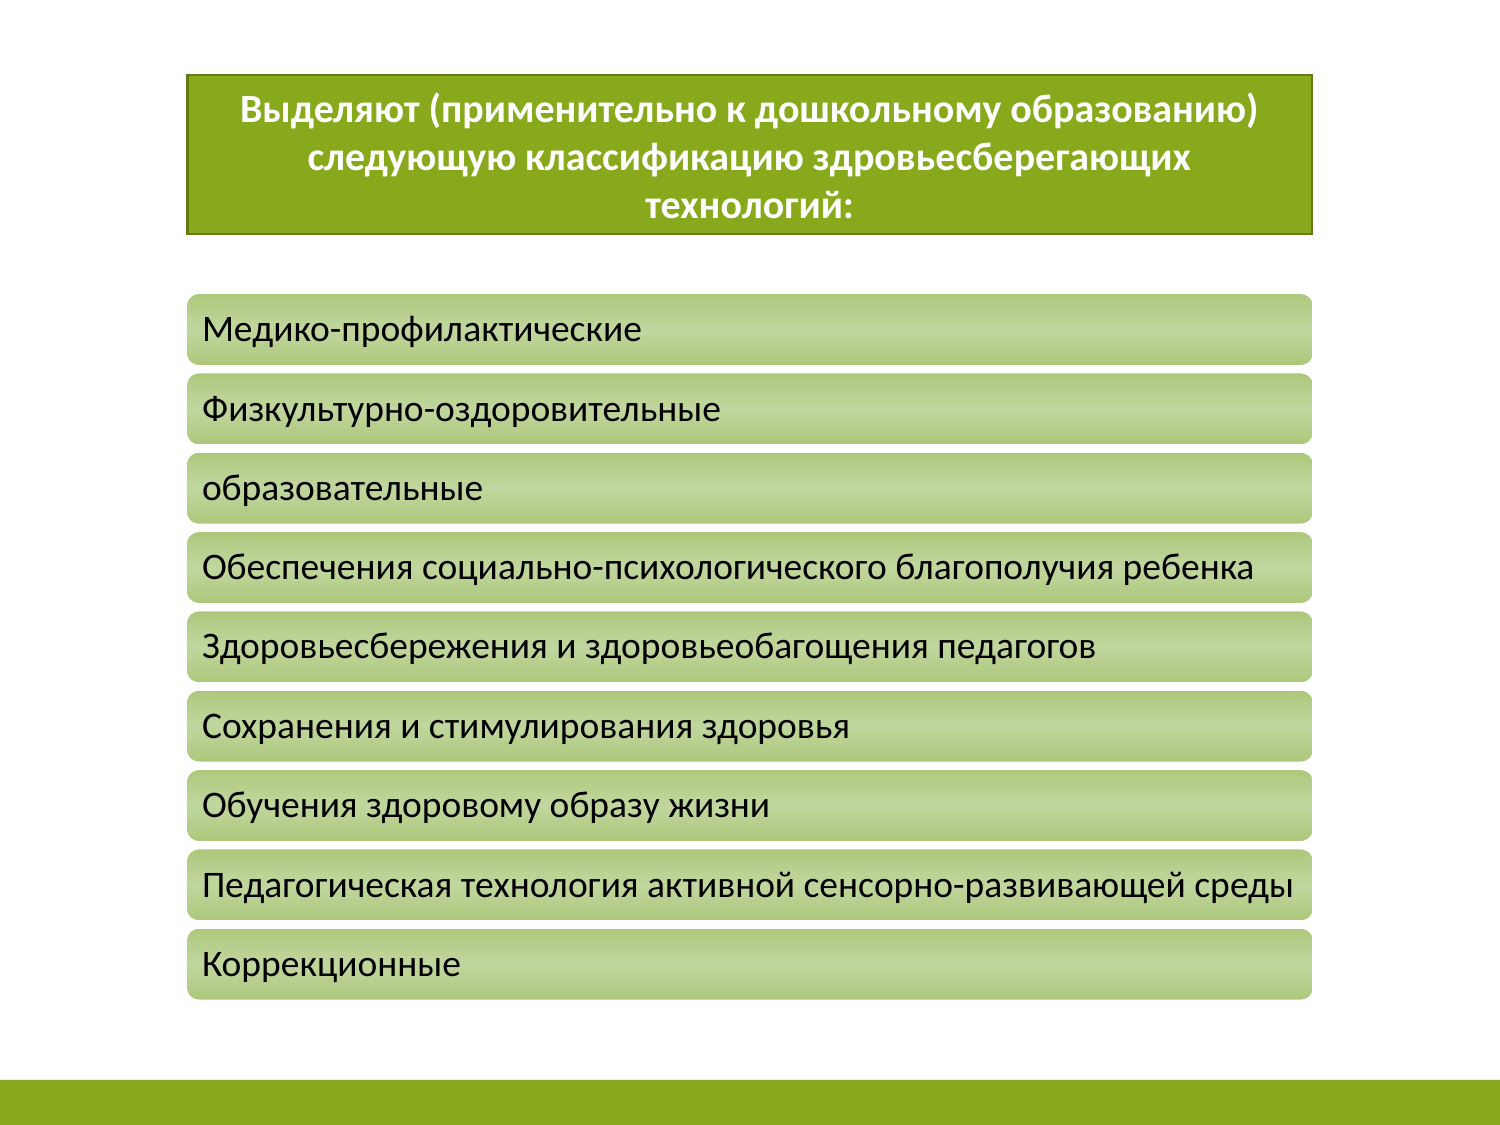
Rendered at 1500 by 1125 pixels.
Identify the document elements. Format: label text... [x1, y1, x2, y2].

text_box Педагогическая технология активной сенсорно-развивающей среды [187, 849, 1313, 921]
text_box Здоровьесбережения и здоровьеобагощения педагогов [187, 611, 1313, 683]
text_box образовательные [187, 452, 1313, 524]
text_box Обучения здоровому образу жизни [187, 770, 1313, 841]
text_box Физкультурно-оздоровительные [187, 373, 1313, 445]
title Выделяют (применительно к дошкольному образованию) следующую классификацию здровьесберегающих технологий: [187, 75, 1313, 235]
text_box Коррекционные [187, 928, 1313, 1000]
text_box Сохранения и стимулирования здоровья [187, 690, 1313, 762]
text_box Обеспечения социально-психологического благополучия ребенка [187, 532, 1313, 603]
text_box Медико-профилактические [187, 294, 1313, 365]
